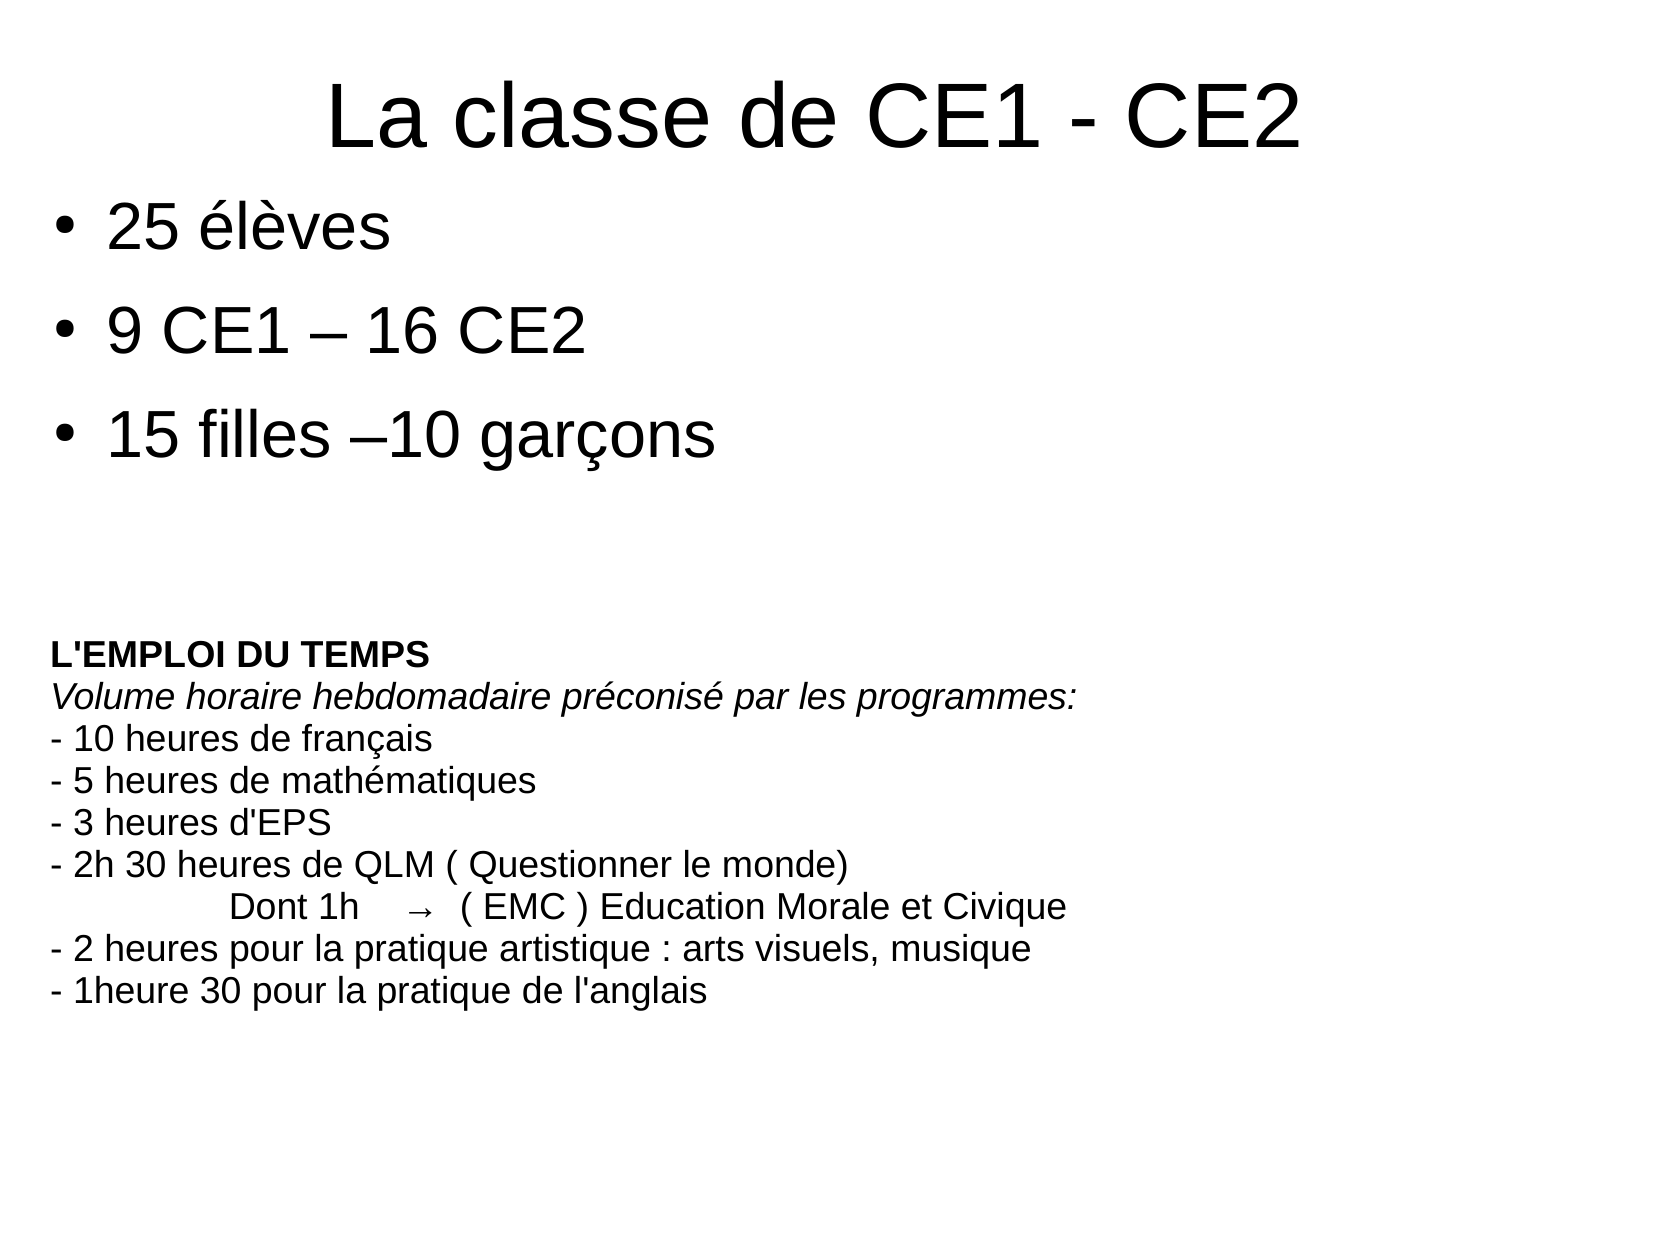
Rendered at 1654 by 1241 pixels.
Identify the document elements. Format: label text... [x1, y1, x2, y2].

title La classe de CE1 - CE2 [70, 11, 1560, 219]
list 25 élèves 9 CE1 – 16 CE2 15 filles –10 garçons [35, 188, 1524, 580]
text_box L'EMPLOI DU TEMPS Volume horaire hebdomadaire préconisé par les programmes: - 10 heures de français - 5 heures de mathématiques - 3 heures d'EPS - 2h 30 heures de QLM ( Questionner le monde) Dont 1h → ( EMC ) Education Morale et Civique - 2 heures pour la pratique artistique : arts visuels, musique - 1heure 30 pour la pratique de l'anglais [35, 625, 1626, 1193]
